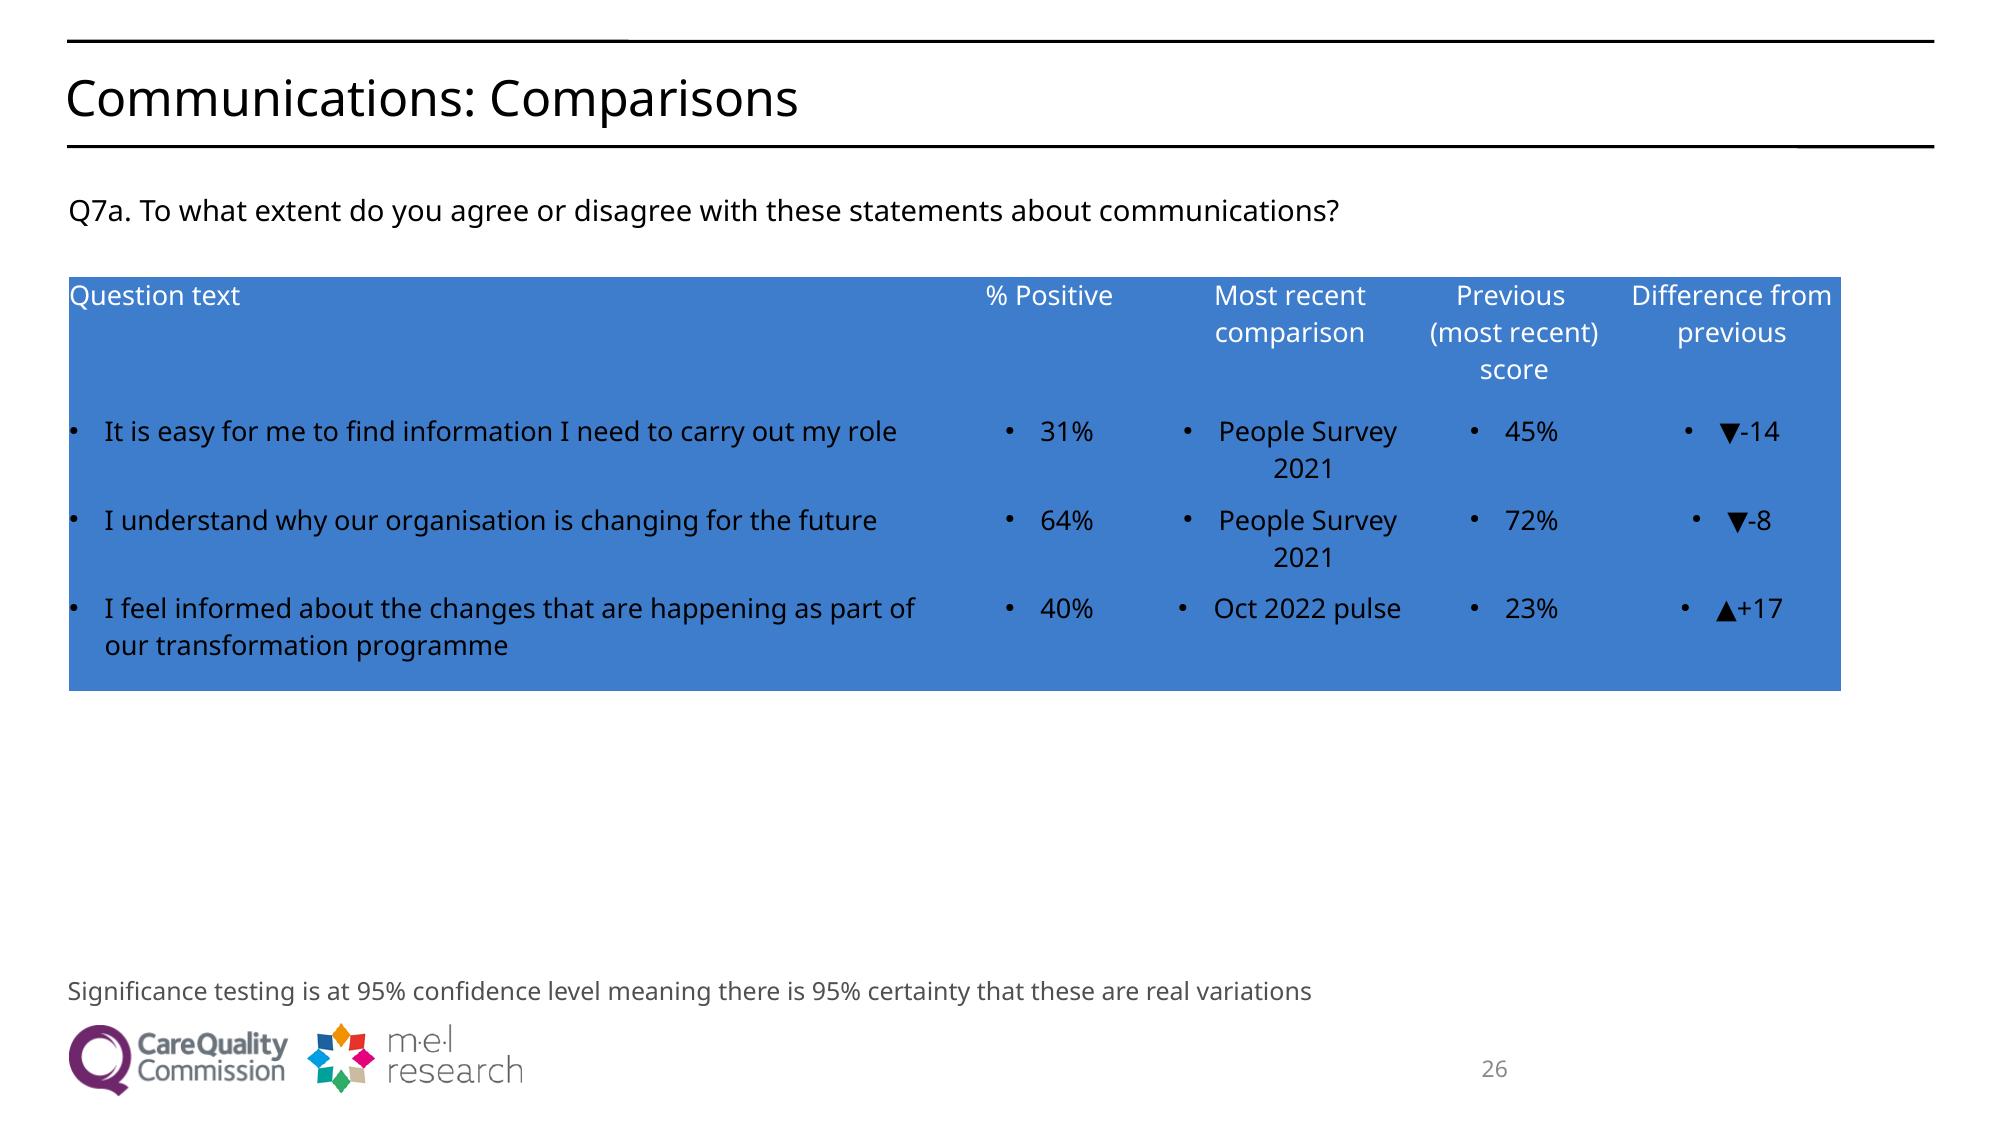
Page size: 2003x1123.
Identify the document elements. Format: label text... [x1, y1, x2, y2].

table_header % Positive [954, 277, 1145, 413]
table_header Most recent comparison [1175, 277, 1405, 413]
table_cell 45% [1405, 413, 1623, 502]
title Communications: Comparisons [49, 45, 1852, 148]
table_cell I understand why our organisation is changing for the future [69, 502, 954, 590]
table_cell 31% [954, 413, 1145, 502]
text_box Q7a. To what extent do you agree or disagree with these statements about communications? [68, 184, 1769, 227]
table_header [1145, 277, 1175, 413]
table_cell [1145, 590, 1175, 691]
table_header Question text [69, 277, 954, 413]
table_cell [1145, 413, 1175, 502]
picture [307, 1023, 522, 1093]
table_header Previous (most recent) score [1405, 277, 1623, 413]
table_cell Oct 2022 pulse [1175, 590, 1405, 691]
table_cell ▼-14 [1623, 413, 1841, 502]
table_cell [1145, 502, 1175, 590]
table_cell It is easy for me to find information I need to carry out my role [69, 413, 954, 502]
table_cell 64% [954, 502, 1145, 590]
table_header Difference from previous [1623, 277, 1841, 413]
table_cell ▼-8 [1623, 502, 1841, 590]
table_cell People Survey 2021 [1175, 413, 1405, 502]
table_cell 40% [954, 590, 1145, 691]
table_cell 72% [1405, 502, 1623, 590]
table_cell People Survey 2021 [1175, 502, 1405, 590]
table_cell ▲+17 [1623, 590, 1841, 691]
text_box Significance testing is at 95% confidence level meaning there is 95% certainty that these are real variations [53, 964, 1411, 1006]
table_cell I feel informed about the changes that are happening as part of our transformation programme [69, 590, 954, 691]
picture [67, 1023, 291, 1099]
table_cell 23% [1405, 590, 1623, 691]
slide_number 26 [1466, 1039, 1934, 1100]
